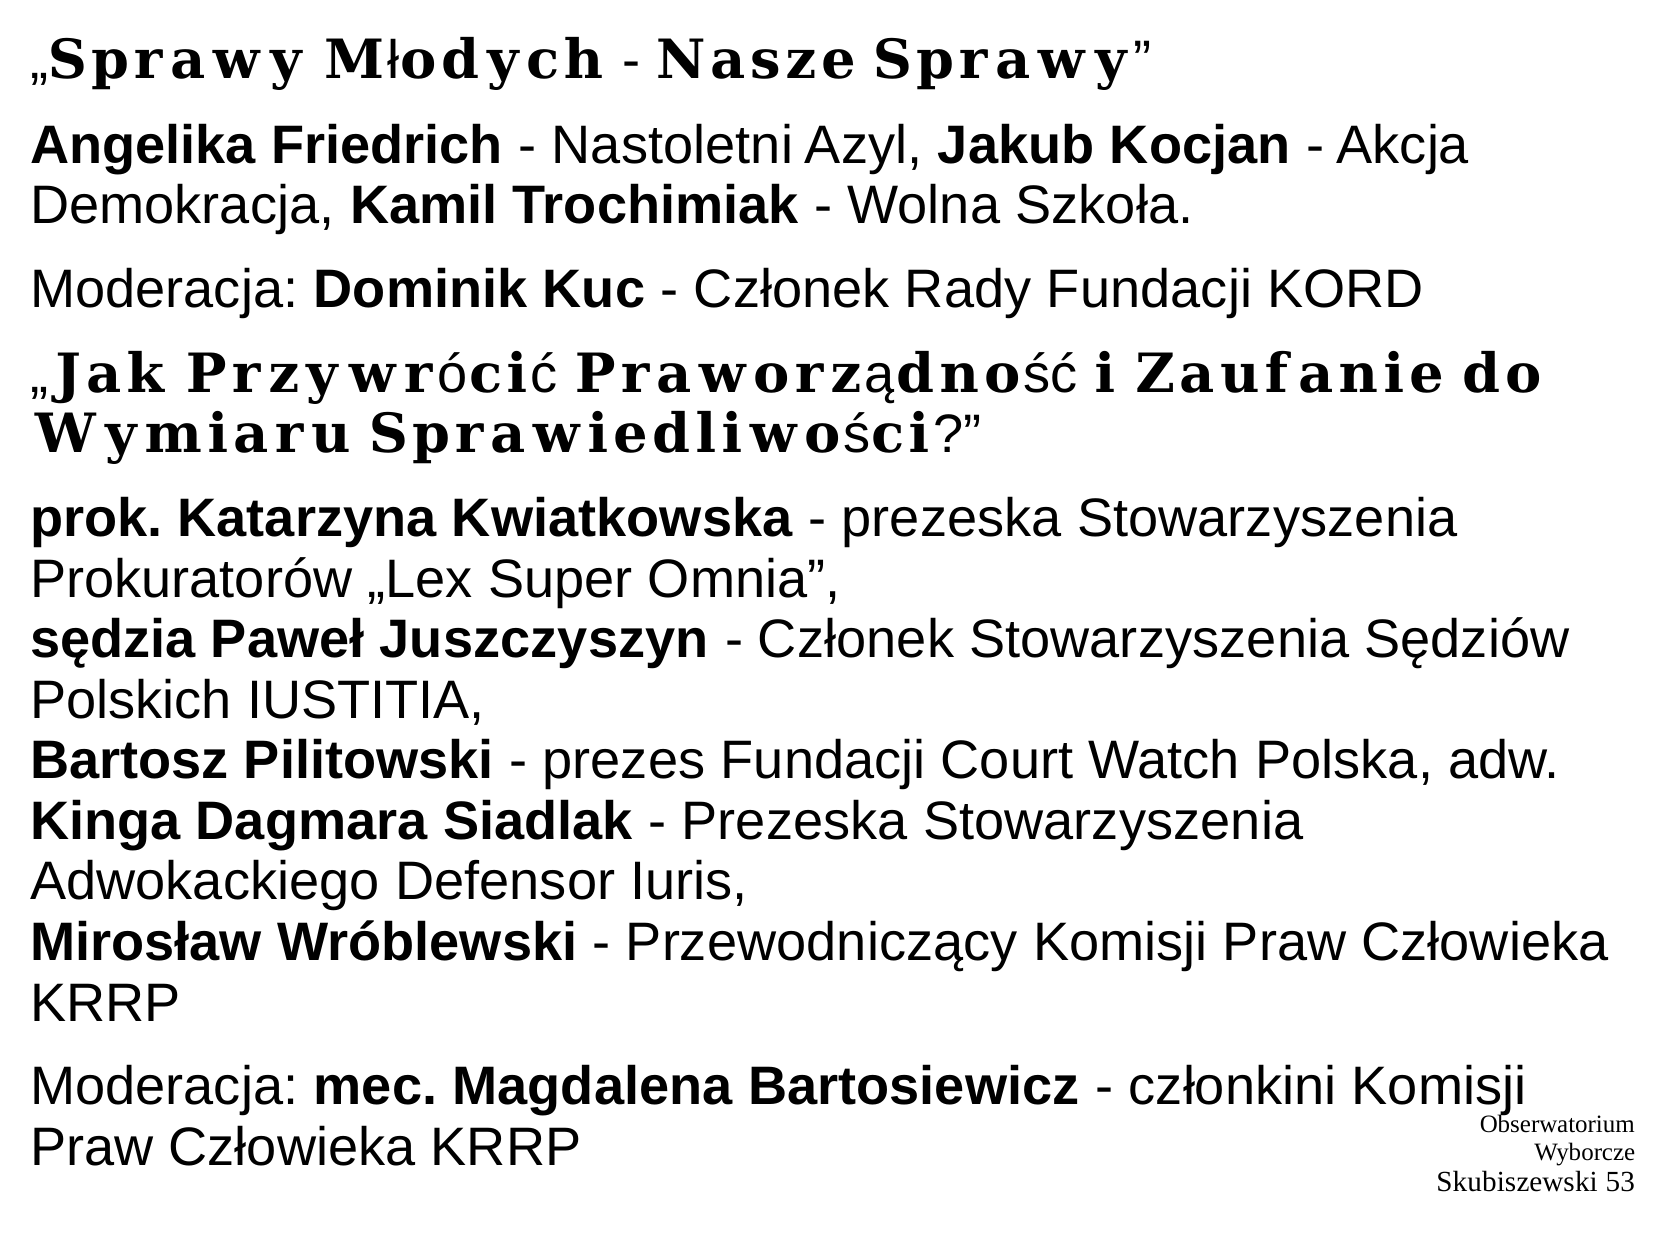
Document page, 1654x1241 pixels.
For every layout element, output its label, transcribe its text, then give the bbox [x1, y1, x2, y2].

list „𝐒𝐩𝐫𝐚𝐰𝐲 𝐌ł𝐨𝐝𝐲𝐜𝐡 - 𝐍𝐚𝐬𝐳𝐞 𝐒𝐩𝐫𝐚𝐰𝐲” Angelika Friedrich - Nastoletni Azyl, Jakub Kocjan - Akcja Demokracja, Kamil Trochimiak - Wolna Szkoła. Moderacja: Dominik Kuc - Członek Rady Fundacji KORD „𝐉𝐚𝐤 𝐏𝐫𝐳𝐲𝐰𝐫ó𝐜𝐢ć 𝐏𝐫𝐚𝐰𝐨𝐫𝐳ą𝐝𝐧𝐨ść 𝐢 𝐙𝐚𝐮𝐟𝐚𝐧𝐢𝐞 𝐝𝐨 𝐖𝐲𝐦𝐢𝐚𝐫𝐮 𝐒𝐩𝐫𝐚𝐰𝐢𝐞𝐝𝐥𝐢𝐰𝐨ś𝐜𝐢?” prok. Katarzyna Kwiatkowska - prezeska Stowarzyszenia Prokuratorów „Lex Super Omnia”, sędzia Paweł Juszczyszyn - Członek Stowarzyszenia Sędziów Polskich IUSTITIA, Bartosz Pilitowski - prezes Fundacji Court Watch Polska, adw. Kinga Dagmara Siadlak - Prezeska Stowarzyszenia Adwokackiego Defensor Iuris, Mirosław Wróblewski - Przewodniczący Komisji Praw Człowieka KRRP Moderacja: mec. Magdalena Bartosiewicz - członkini Komisji Praw Człowieka KRRP [30, 30, 1636, 1216]
